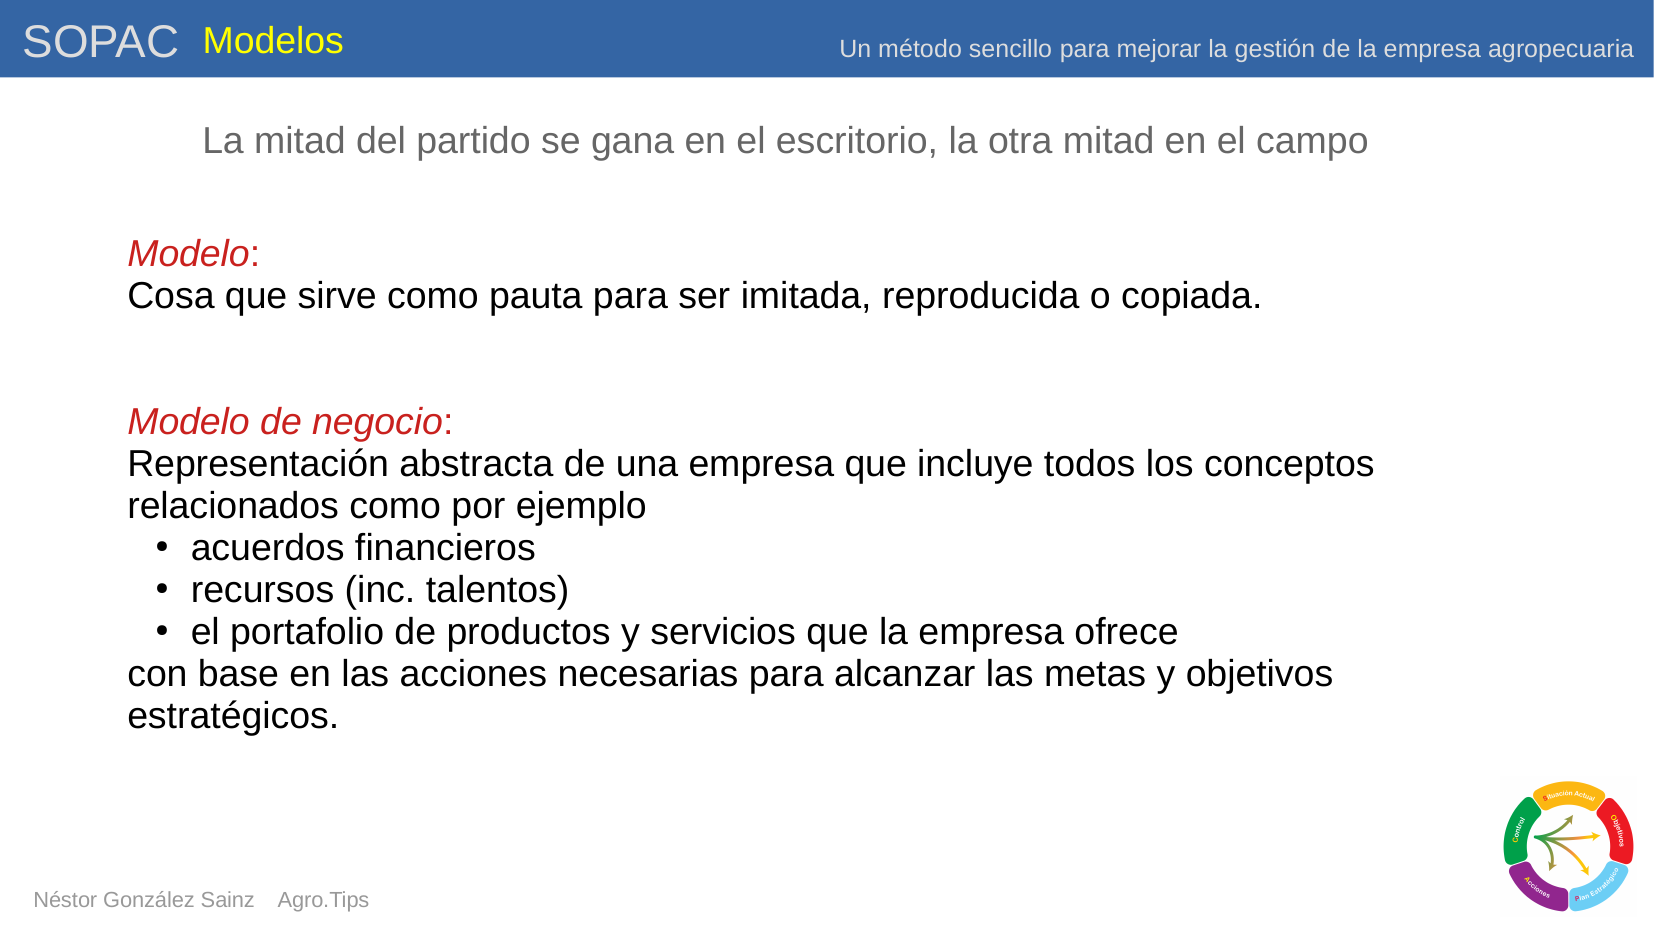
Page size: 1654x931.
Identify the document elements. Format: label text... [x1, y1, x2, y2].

text_box Modelos [187, 11, 488, 76]
text_box Modelo: Cosa que sirve como pauta para ser imitada, reproducida o copiada. Modelo de negocio: Representación abstracta de una empresa que incluye todos los conceptos relacionados como por ejemplo acuerdos financieros recursos (inc. talentos) el portafolio de productos y servicios que la empresa ofrece con base en las acciones necesarias para alcanzar las metas y objetivos estratégicos. [112, 225, 1426, 824]
text_box La mitad del partido se gana en el escritorio, la otra mitad en el campo [187, 112, 1463, 188]
picture [1500, 776, 1637, 917]
